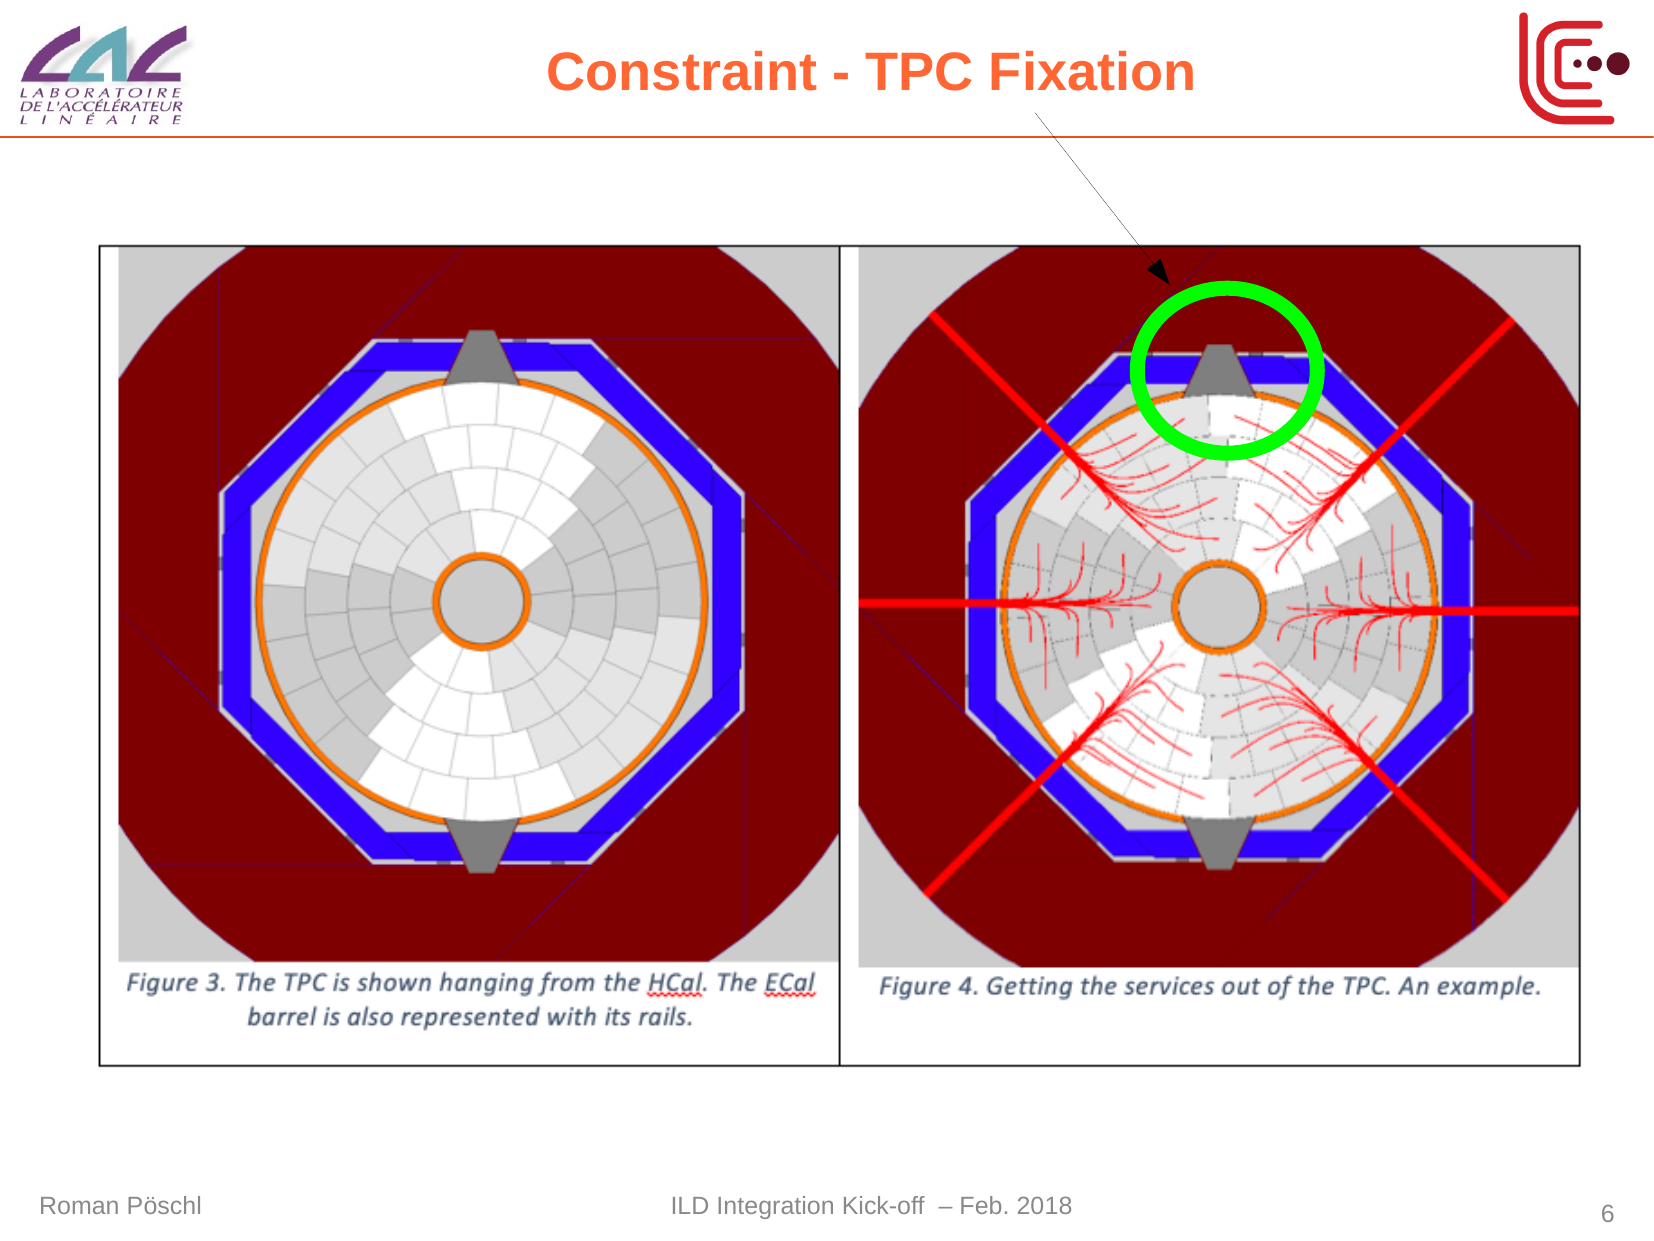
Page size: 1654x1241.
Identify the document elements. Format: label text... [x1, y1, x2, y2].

title Constraint - TPC Fixation [128, 29, 1617, 113]
picture [1508, 2, 1641, 135]
picture [17, 22, 199, 127]
picture [90, 222, 1628, 1078]
